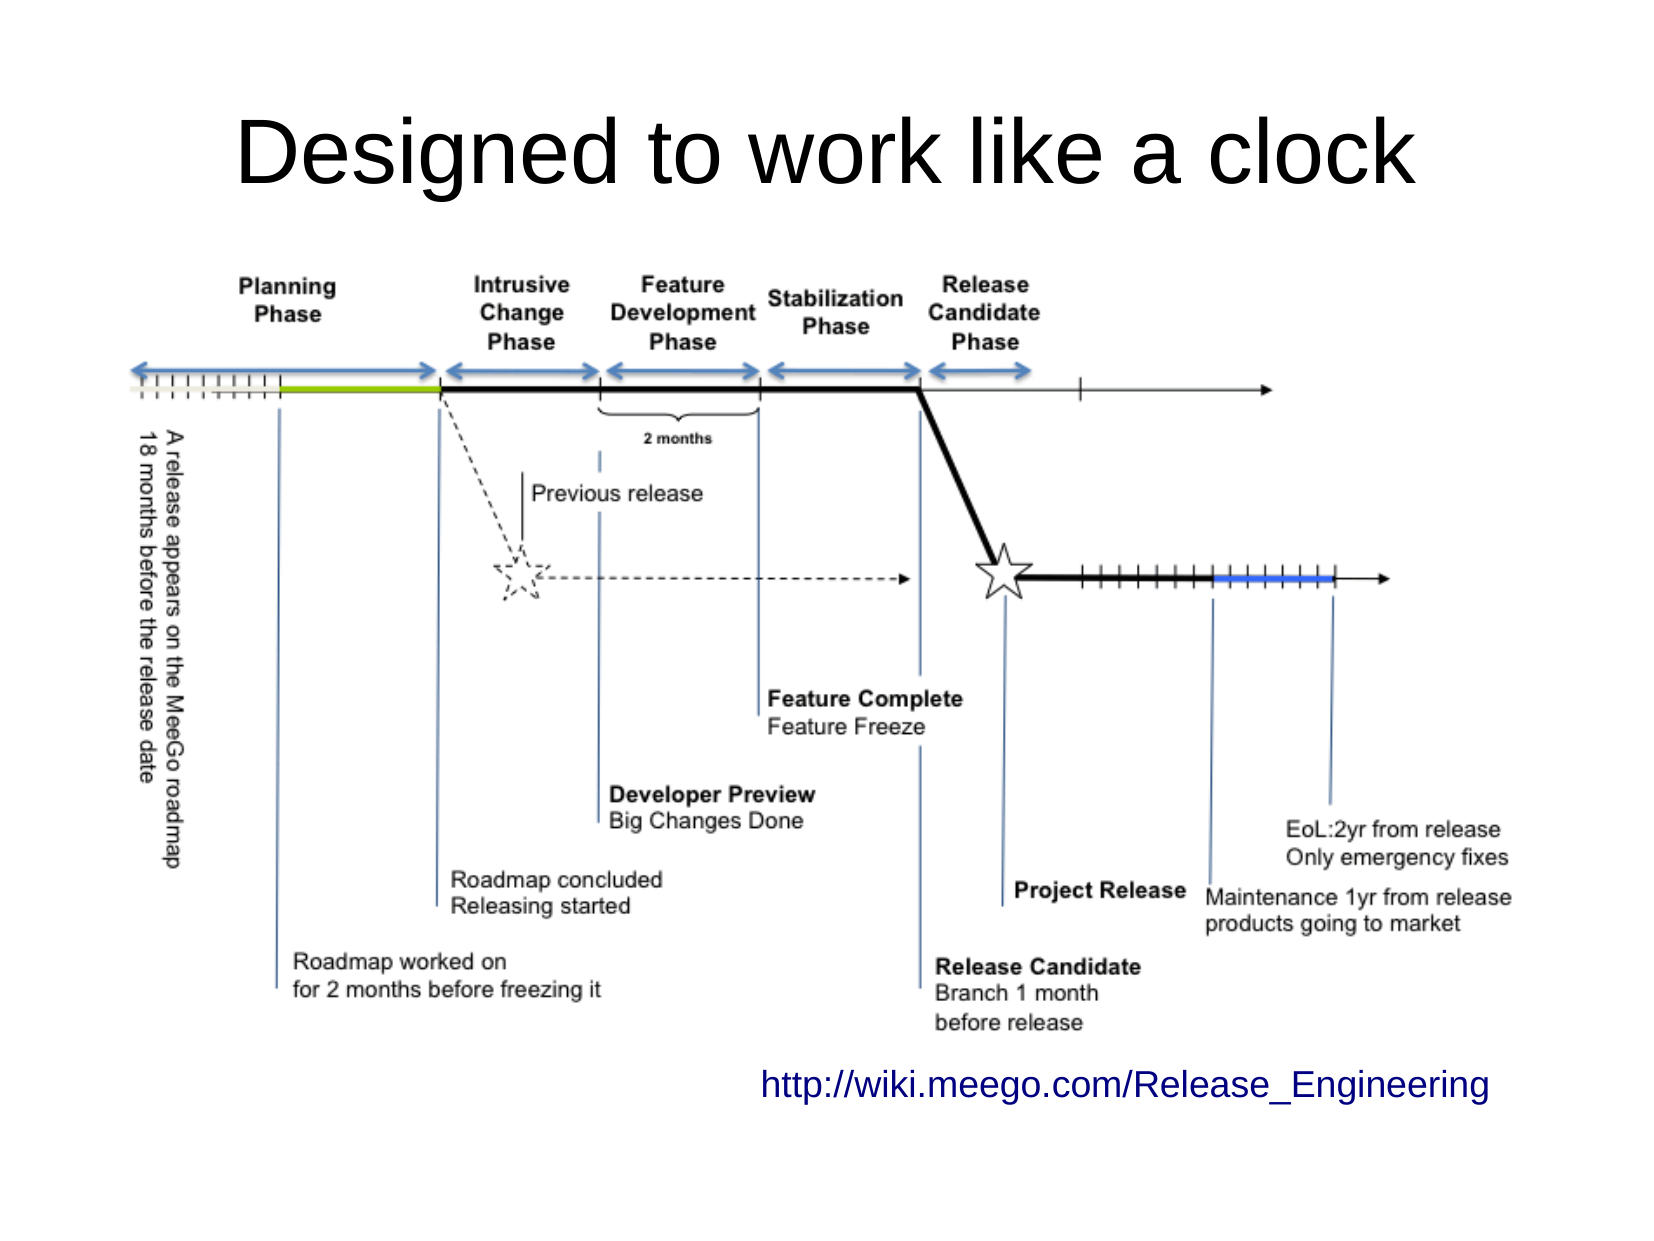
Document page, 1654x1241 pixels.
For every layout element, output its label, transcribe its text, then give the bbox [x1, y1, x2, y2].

picture [125, 230, 1517, 1048]
title Designed to work like a clock [82, 49, 1571, 257]
text_box http://wiki.meego.com/Release_Engineering [745, 1056, 1507, 1113]
